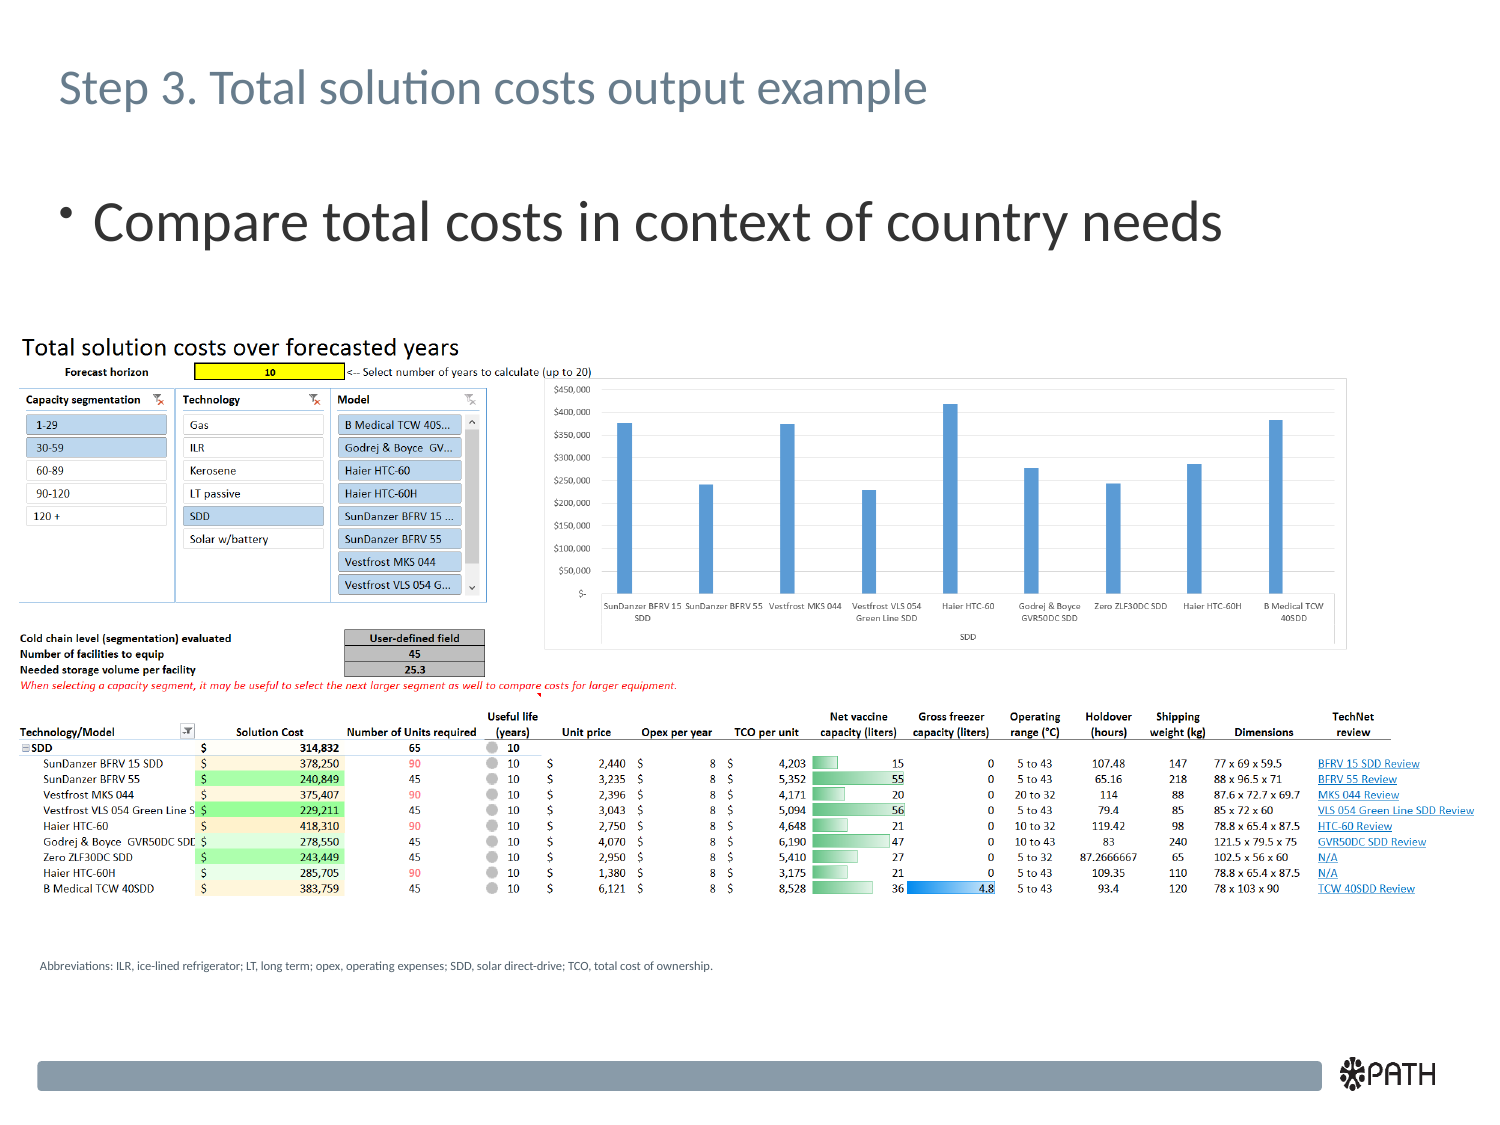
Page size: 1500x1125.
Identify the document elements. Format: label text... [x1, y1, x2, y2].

list Compare total costs in context of country needs [43, 175, 1426, 331]
picture [1340, 1057, 1435, 1091]
title Step 3. Total solution costs output example [43, 47, 1394, 164]
picture [19, 331, 1483, 906]
text_box Abbreviations: ILR, ice-lined refrigerator; LT, long term; opex, operating expenses; SDD, solar direct-drive; TCO, total cost of ownership. [28, 952, 1080, 979]
